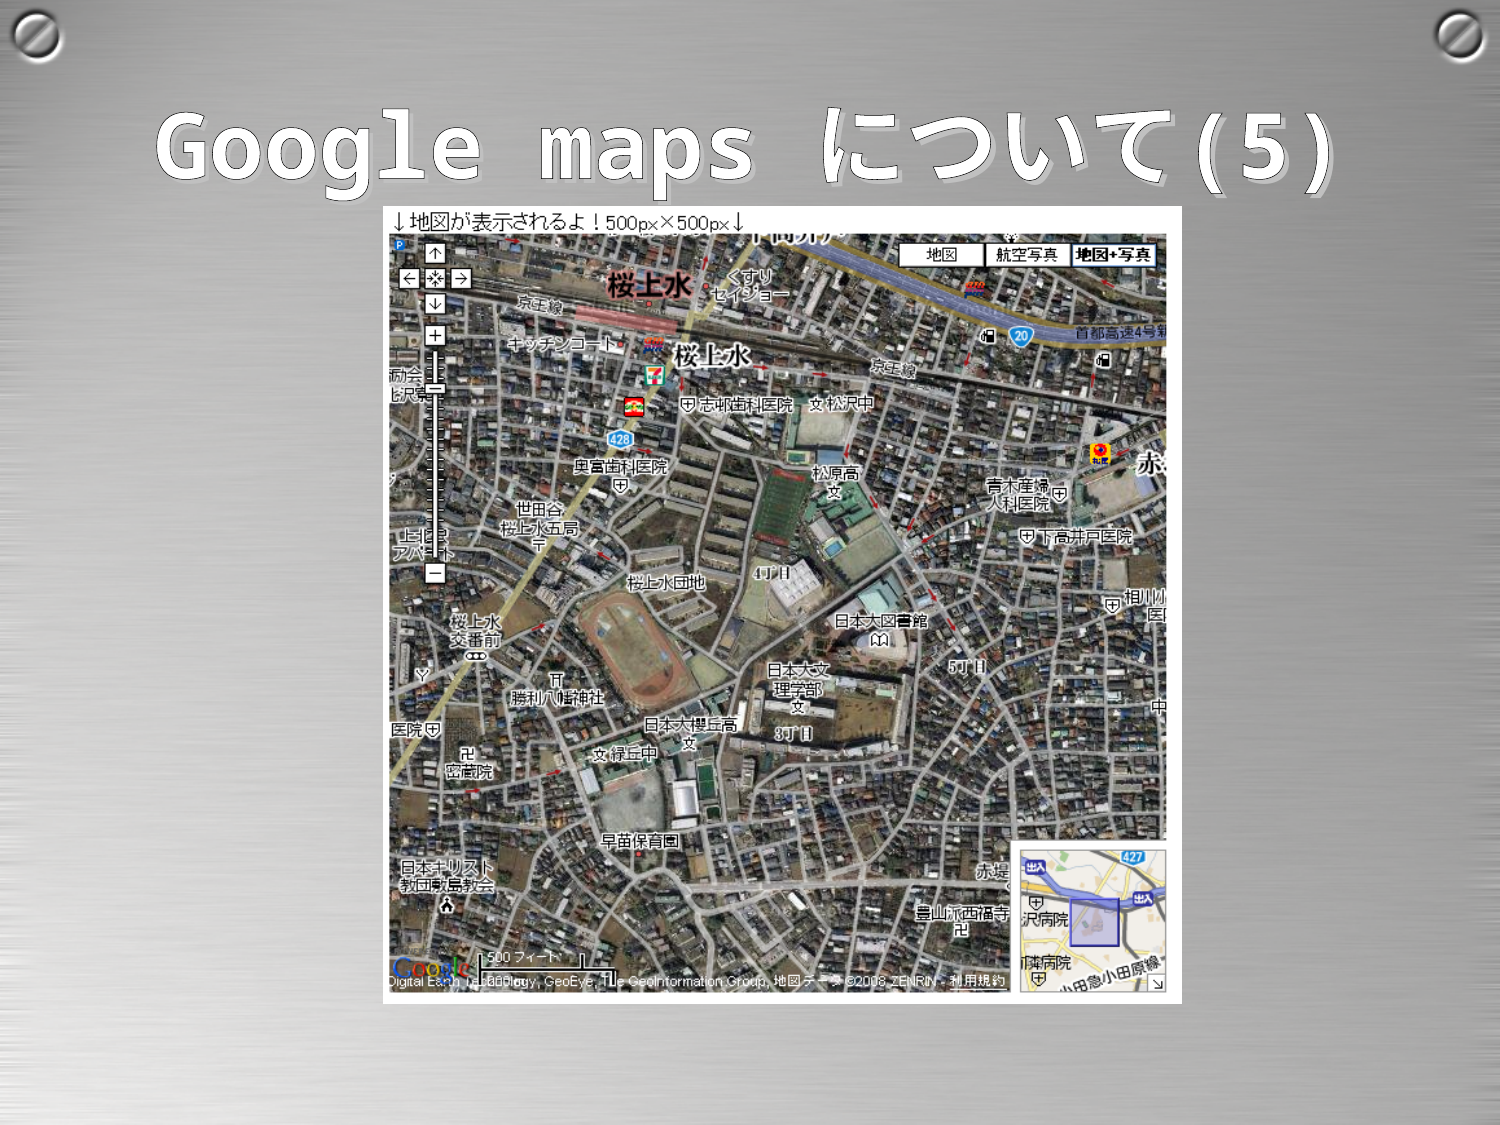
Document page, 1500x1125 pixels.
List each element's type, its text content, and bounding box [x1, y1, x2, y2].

list こんな風になります。 [67, 295, 1418, 1080]
picture [0, 0, 1500, 1125]
title Google maps について(5) [75, 21, 1426, 257]
